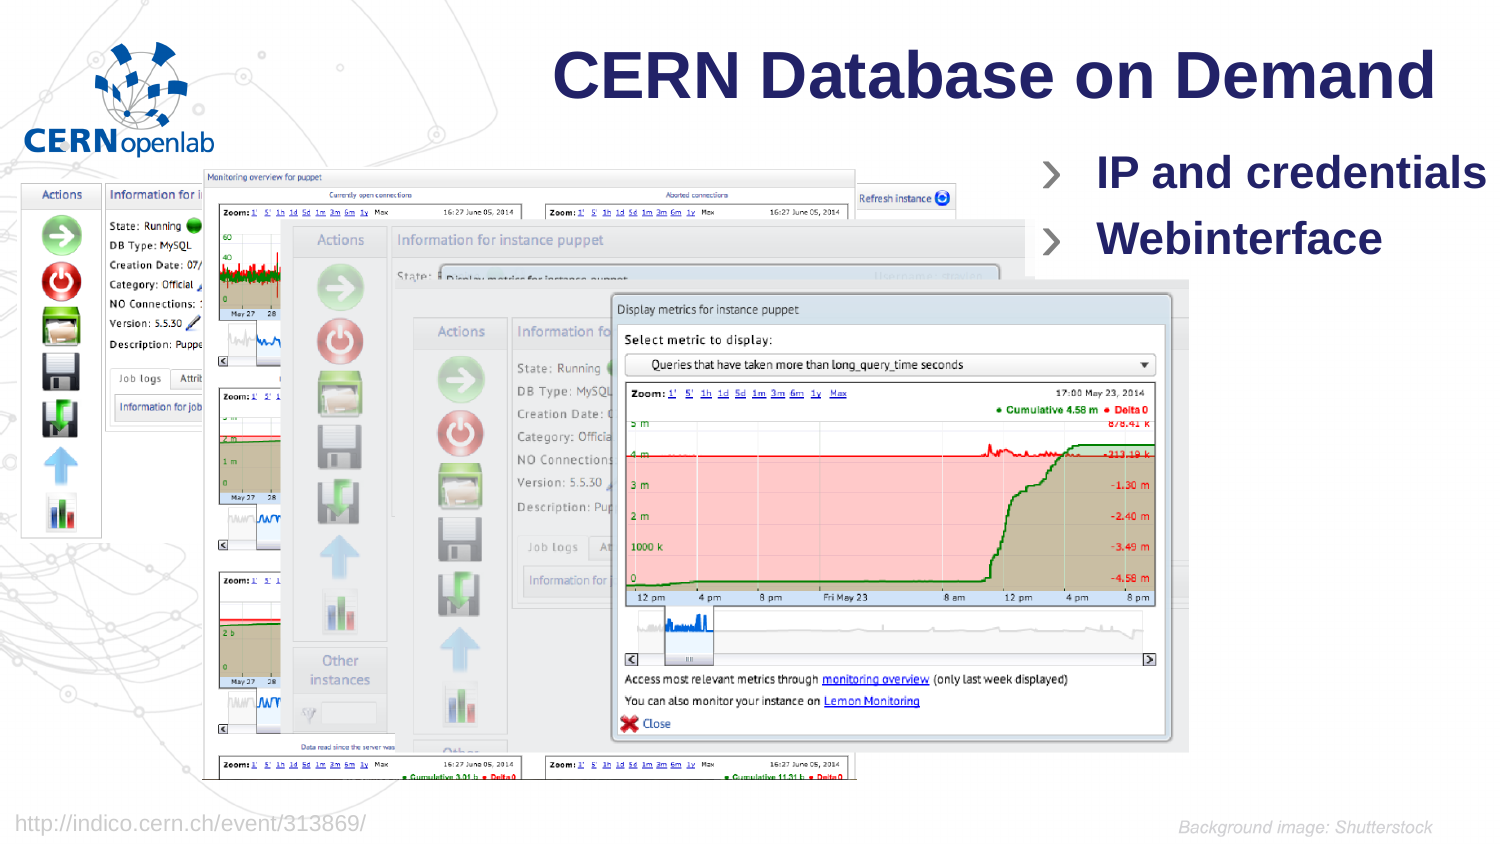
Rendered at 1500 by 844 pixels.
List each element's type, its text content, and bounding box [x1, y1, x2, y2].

title CERN Database on Demand [258, 1, 1453, 142]
list IP and credentials Webinterface [1025, 134, 1500, 277]
picture [0, 0, 1500, 844]
text_box http://indico.cern.ch/event/313869/ [0, 803, 382, 844]
